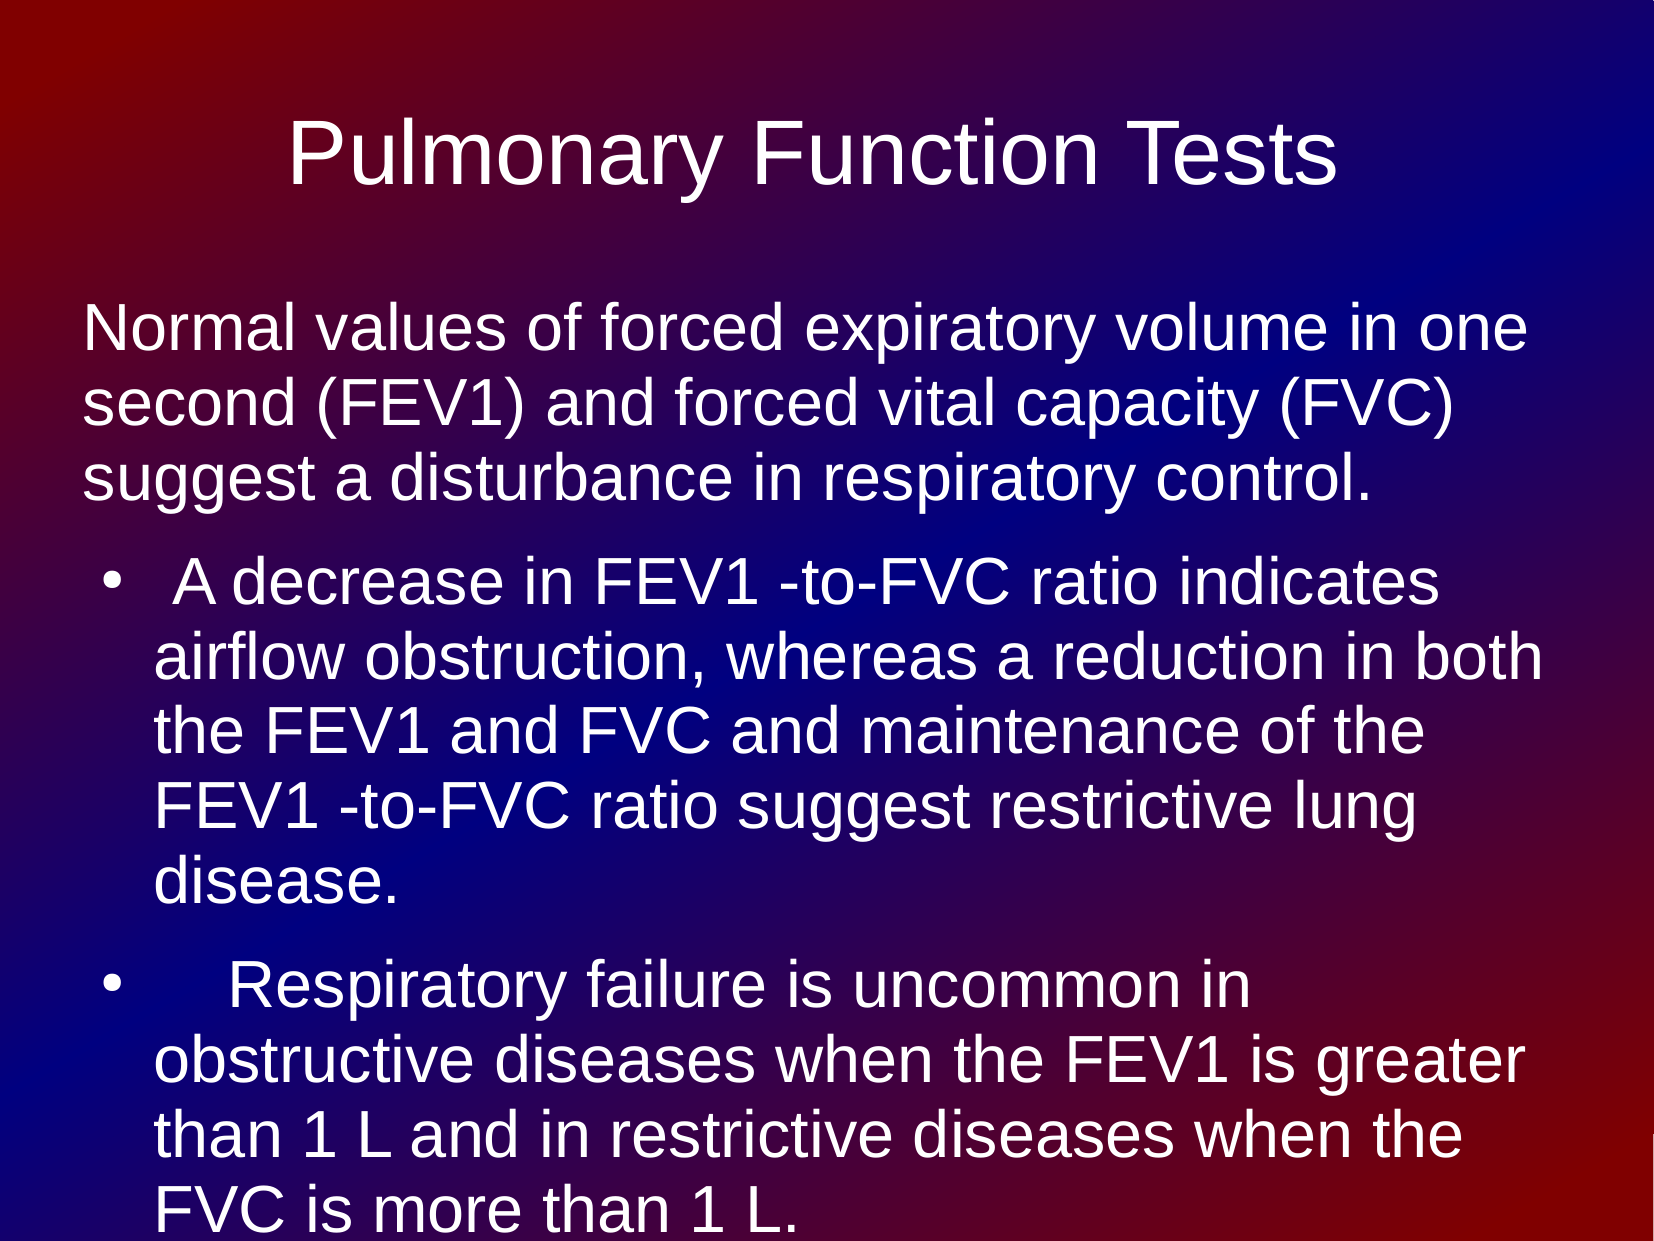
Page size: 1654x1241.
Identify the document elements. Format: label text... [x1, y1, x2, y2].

list Normal values of forced expiratory volume in one second (FEV1) and forced vital capacity (FVC) suggest a disturbance in respiratory control. A decrease in FEV1 -to-FVC ratio indicates airflow obstruction, whereas a reduction in both the FEV1 and FVC and maintenance of the FEV1 -to-FVC ratio suggest restrictive lung disease. Respiratory failure is uncommon in obstructive diseases when the FEV1 is greater than 1 L and in restrictive diseases when the FVC is more than 1 L. [82, 290, 1571, 1241]
title Pulmonary Function Tests [82, 49, 1571, 257]
